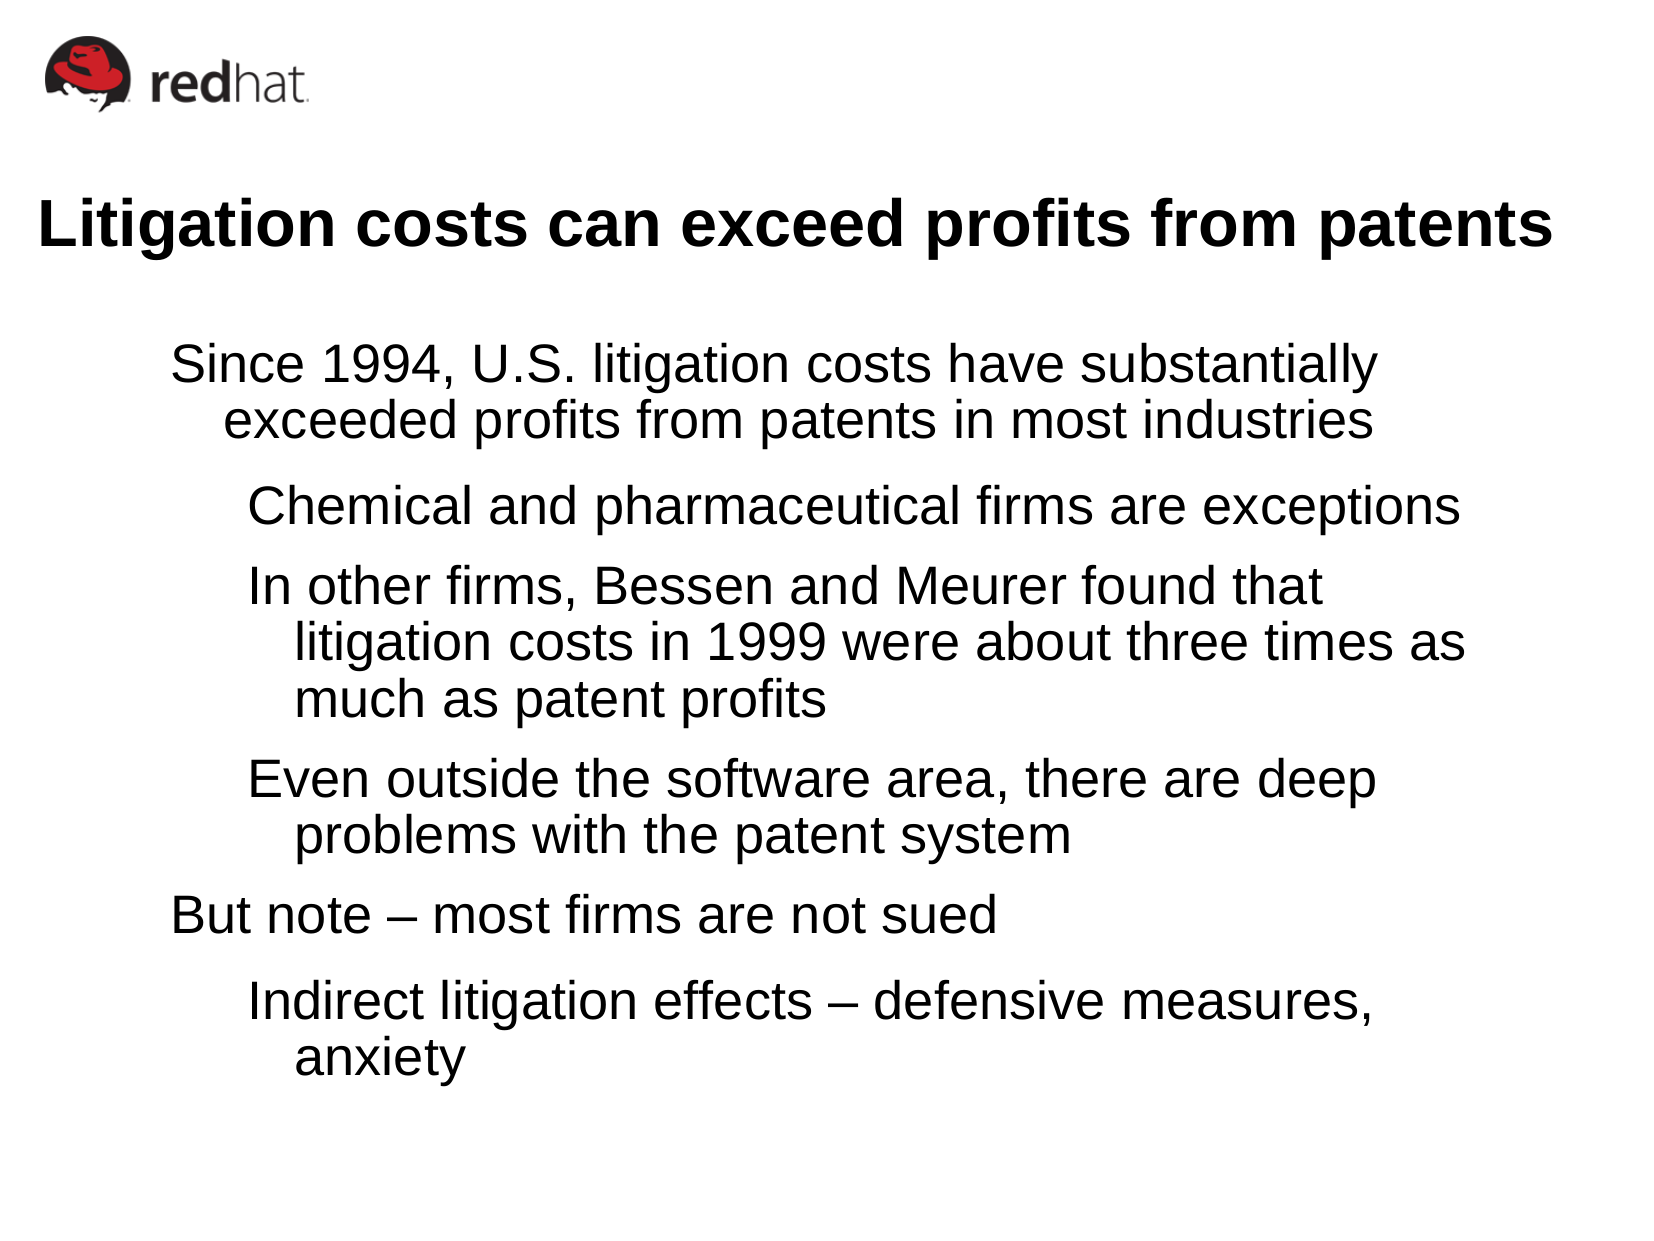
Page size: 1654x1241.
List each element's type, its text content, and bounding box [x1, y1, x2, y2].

title Litigation costs can exceed profits from patents [37, 187, 1654, 264]
list Since 1994, U.S. litigation costs have substantially exceeded profits from patents in most industries Chemical and pharmaceutical firms are exceptions In other firms, Bessen and Meurer found that litigation costs in 1999 were about three times as much as patent profits Even outside the software area, there are deep problems with the patent system But note – most firms are not sued Indirect litigation effects – defensive measures, anxiety [152, 337, 1498, 1148]
picture [45, 36, 309, 122]
